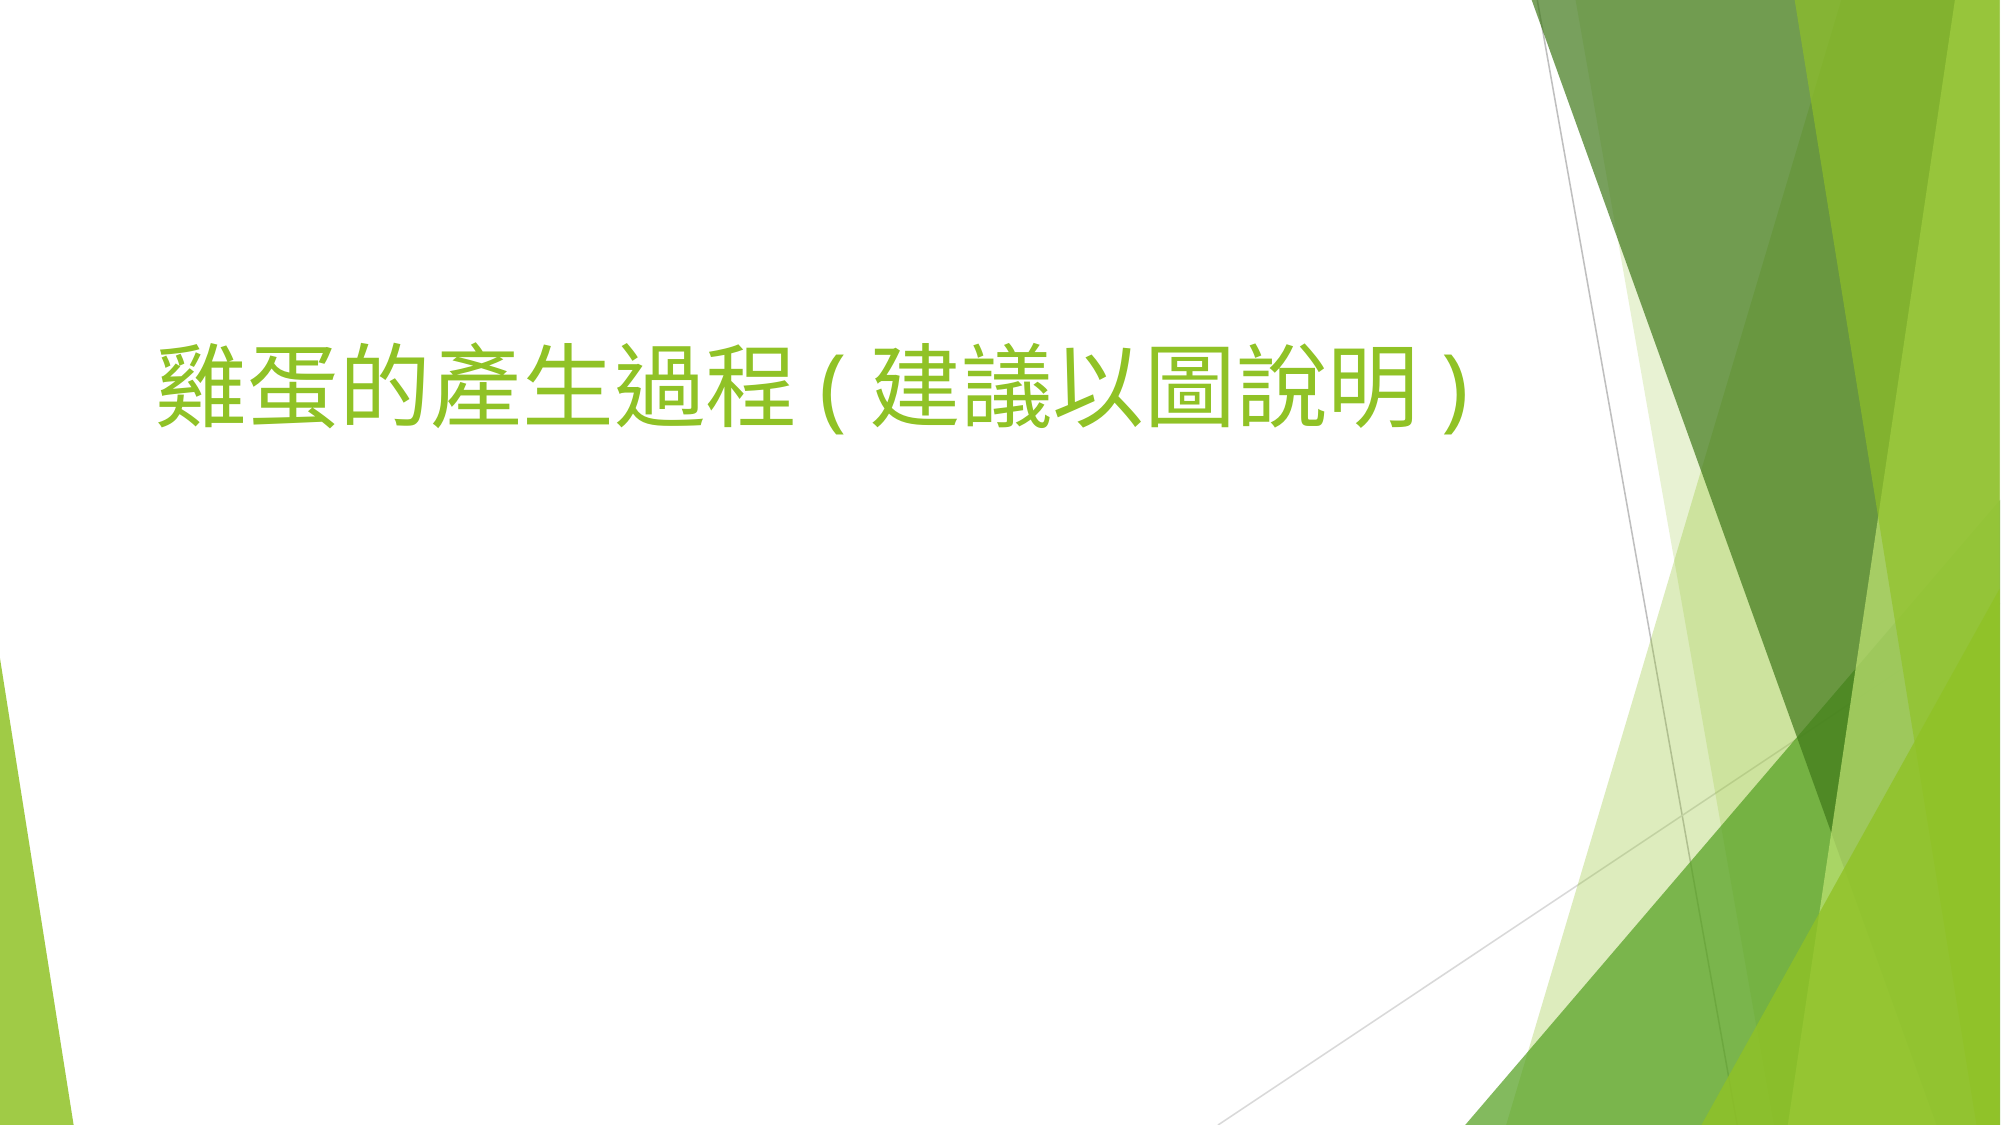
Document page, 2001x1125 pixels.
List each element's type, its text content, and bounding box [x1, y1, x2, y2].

title 雞蛋的產生過程(建議以圖說明) [140, 321, 1606, 662]
